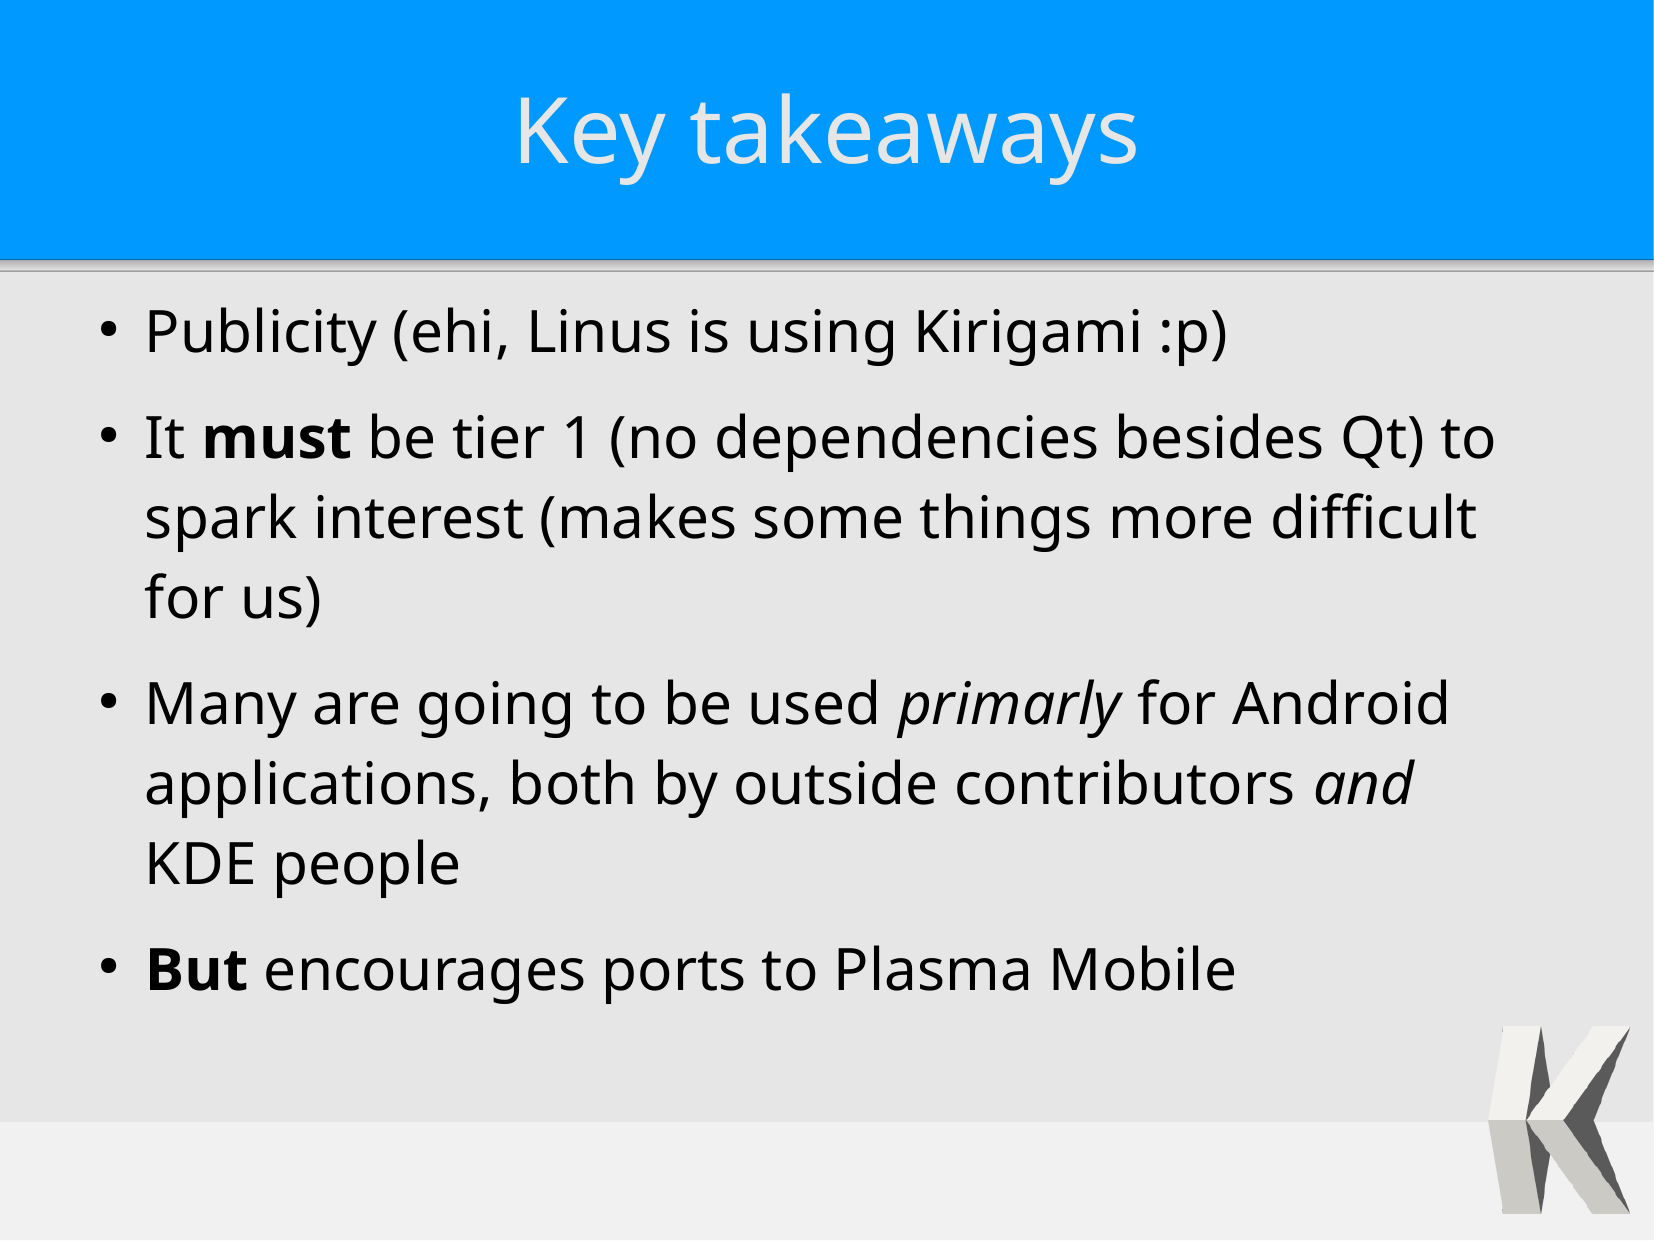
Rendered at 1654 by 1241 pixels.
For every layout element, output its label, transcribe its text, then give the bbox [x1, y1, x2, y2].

picture [1488, 1026, 1630, 1214]
title Key takeaways [82, 24, 1571, 232]
list Publicity (ehi, Linus is using Kirigami :p) It must be tier 1 (no dependencies besides Qt) to spark interest (makes some things more difficult for us) Many are going to be used primarly for Android applications, both by outside contributors and KDE people But encourages ports to Plasma Mobile [82, 290, 1538, 1010]
